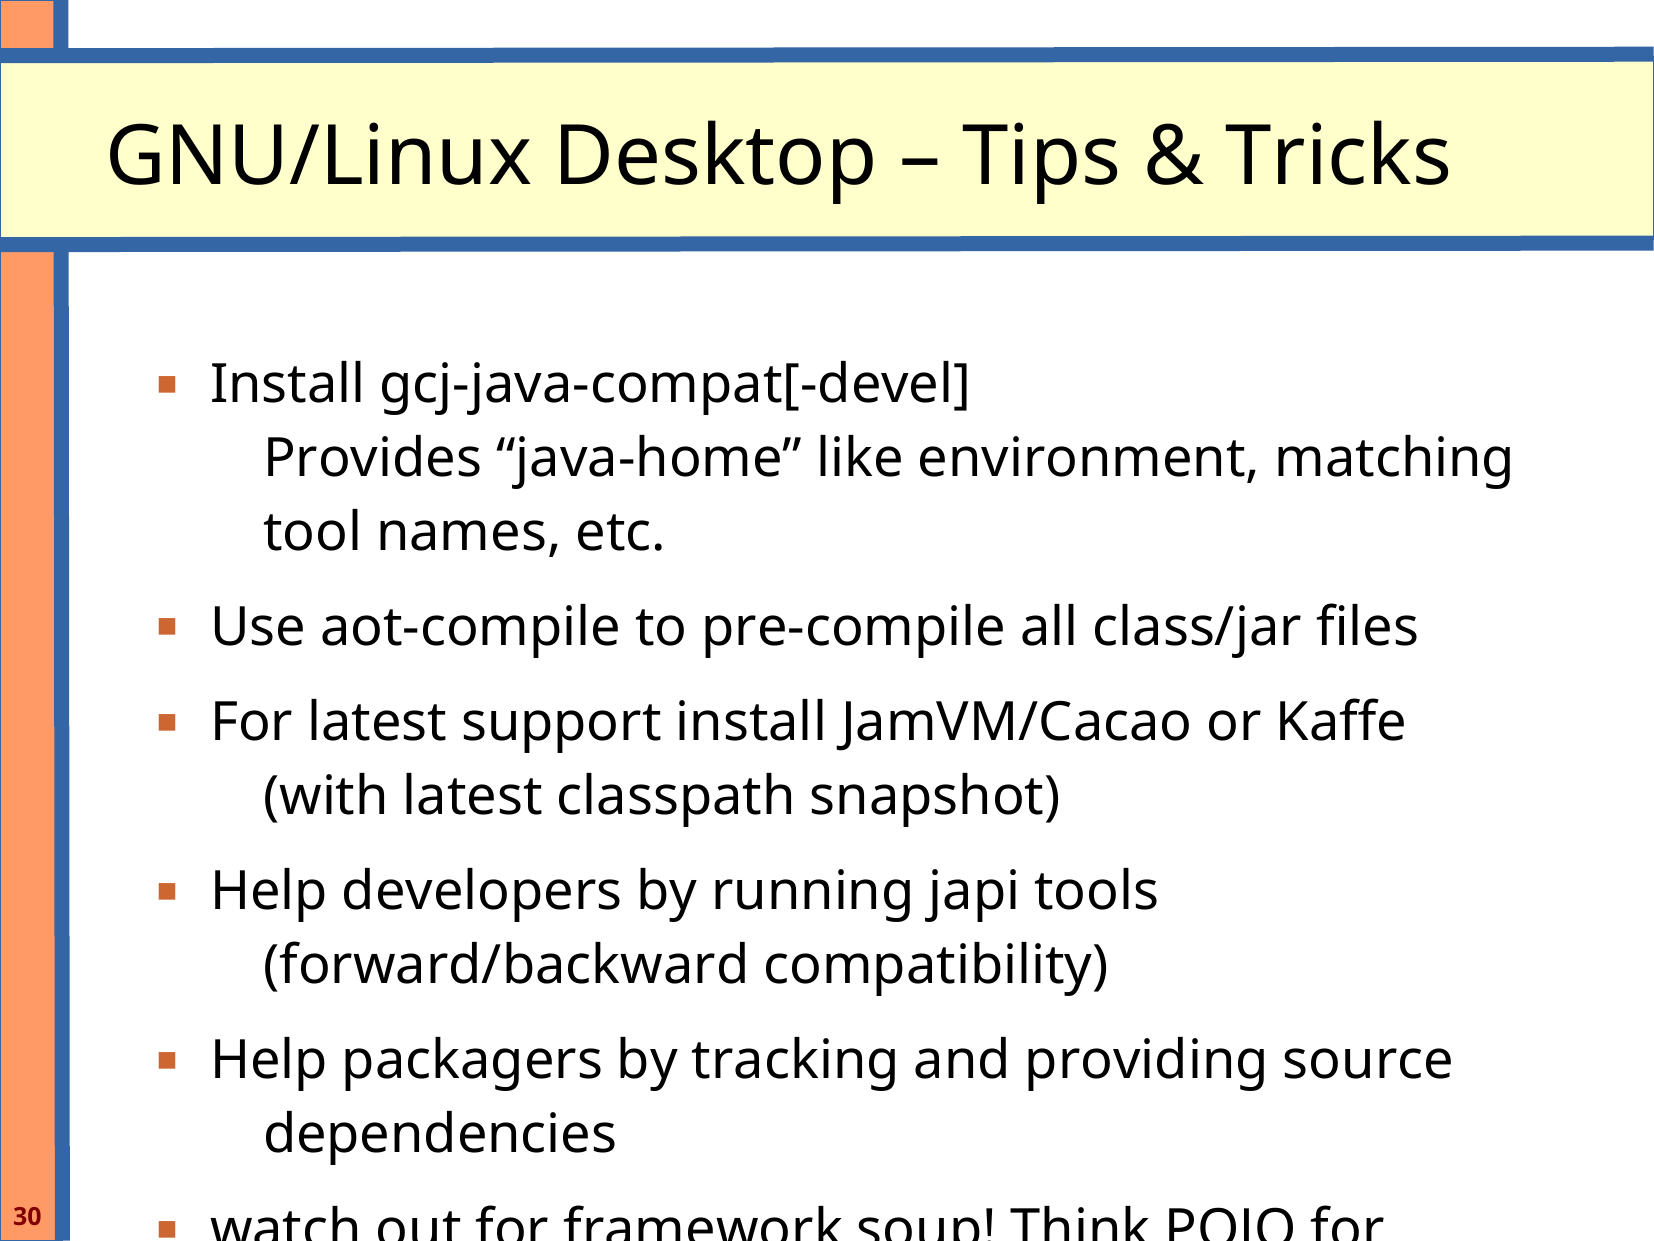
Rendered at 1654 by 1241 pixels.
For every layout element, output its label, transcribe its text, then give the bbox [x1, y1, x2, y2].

title GNU/Linux Desktop – Tips & Tricks [105, 93, 1605, 212]
list Install gcj-java-compat[-devel] Provides “java-home” like environment, matching tool names, etc. Use aot-compile to pre-compile all class/jar files For latest support install JamVM/Cacao or Kaffe (with latest classpath snapshot) Help developers by running japi tools (forward/backward compatibility) Help packagers by tracking and providing source dependencies watch out for framework soup! Think POJO for libraries. [121, 344, 1534, 1127]
